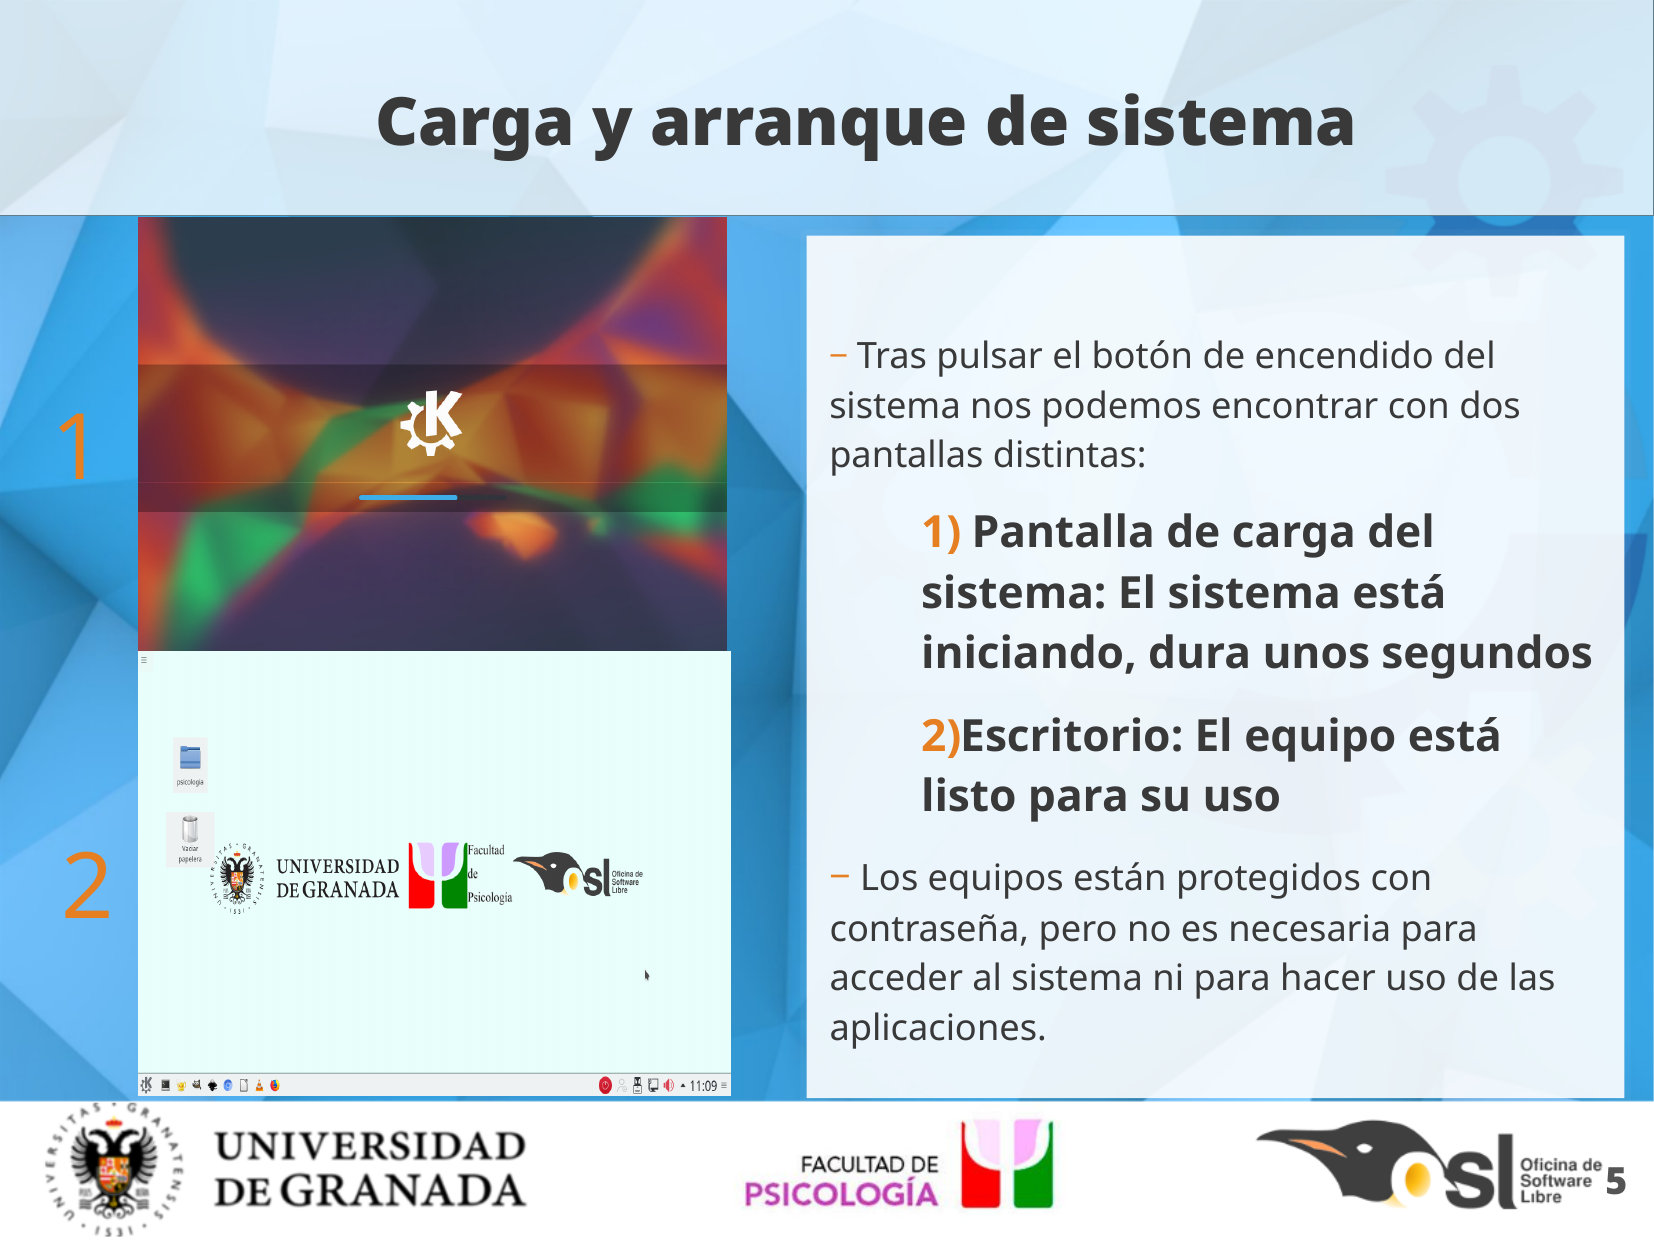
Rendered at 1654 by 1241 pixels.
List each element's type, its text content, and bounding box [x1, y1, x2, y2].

text_box 2 [47, 813, 139, 936]
title Carga y arranque de sistema [26, 24, 1634, 216]
picture [0, 216, 1654, 1241]
text_box 1 [37, 373, 127, 496]
list Tras pulsar el botón de encendido del sistema nos podemos encontrar con dos pantallas distintas: Pantalla de carga del sistema: El sistema está iniciando, dura unos segundos Escritorio: El equipo está listo para su uso Los equipos están protegidos con contraseña, pero no es necesaria para acceder al sistema ni para hacer uso de las aplicaciones. [806, 235, 1625, 1099]
